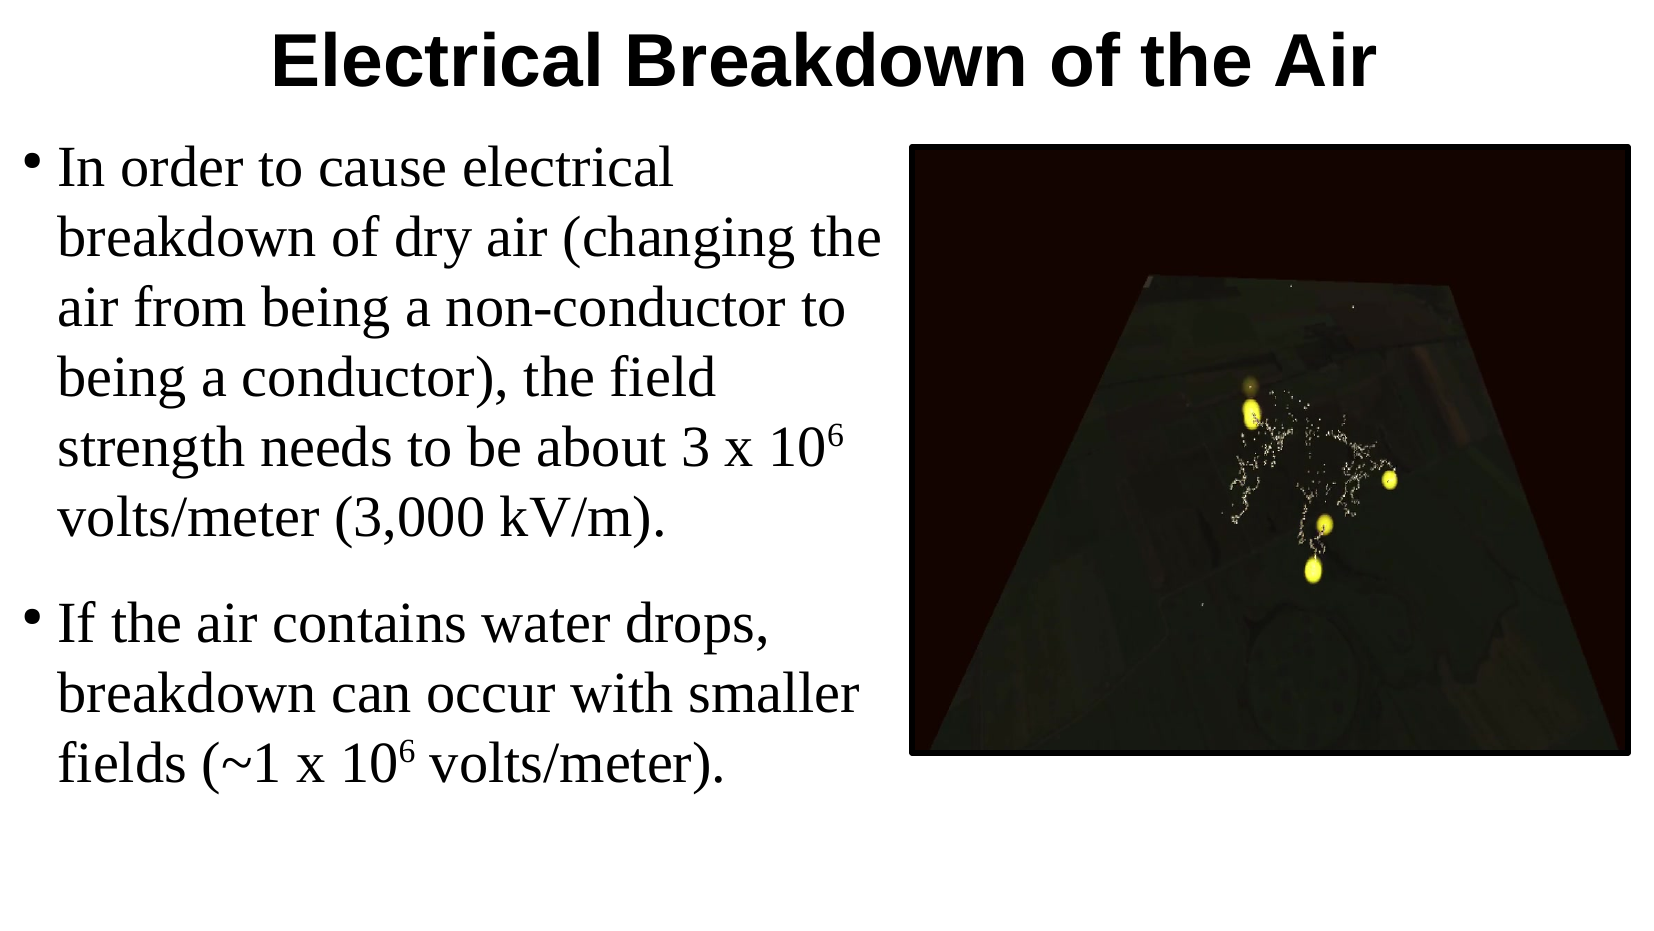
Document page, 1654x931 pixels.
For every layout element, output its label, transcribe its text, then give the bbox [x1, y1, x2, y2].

text_box In order to cause electrical breakdown of dry air (changing the air from being a non-conductor to being a conductor), the field strength needs to be about 3 x 106 volts/meter (3,000 kV/m). If the air contains water drops, breakdown can occur with smaller fields (~1 x 106 volts/meter). [4, 120, 901, 802]
picture [915, 150, 1625, 750]
title Electrical Breakdown of the Air [0, 5, 1654, 107]
